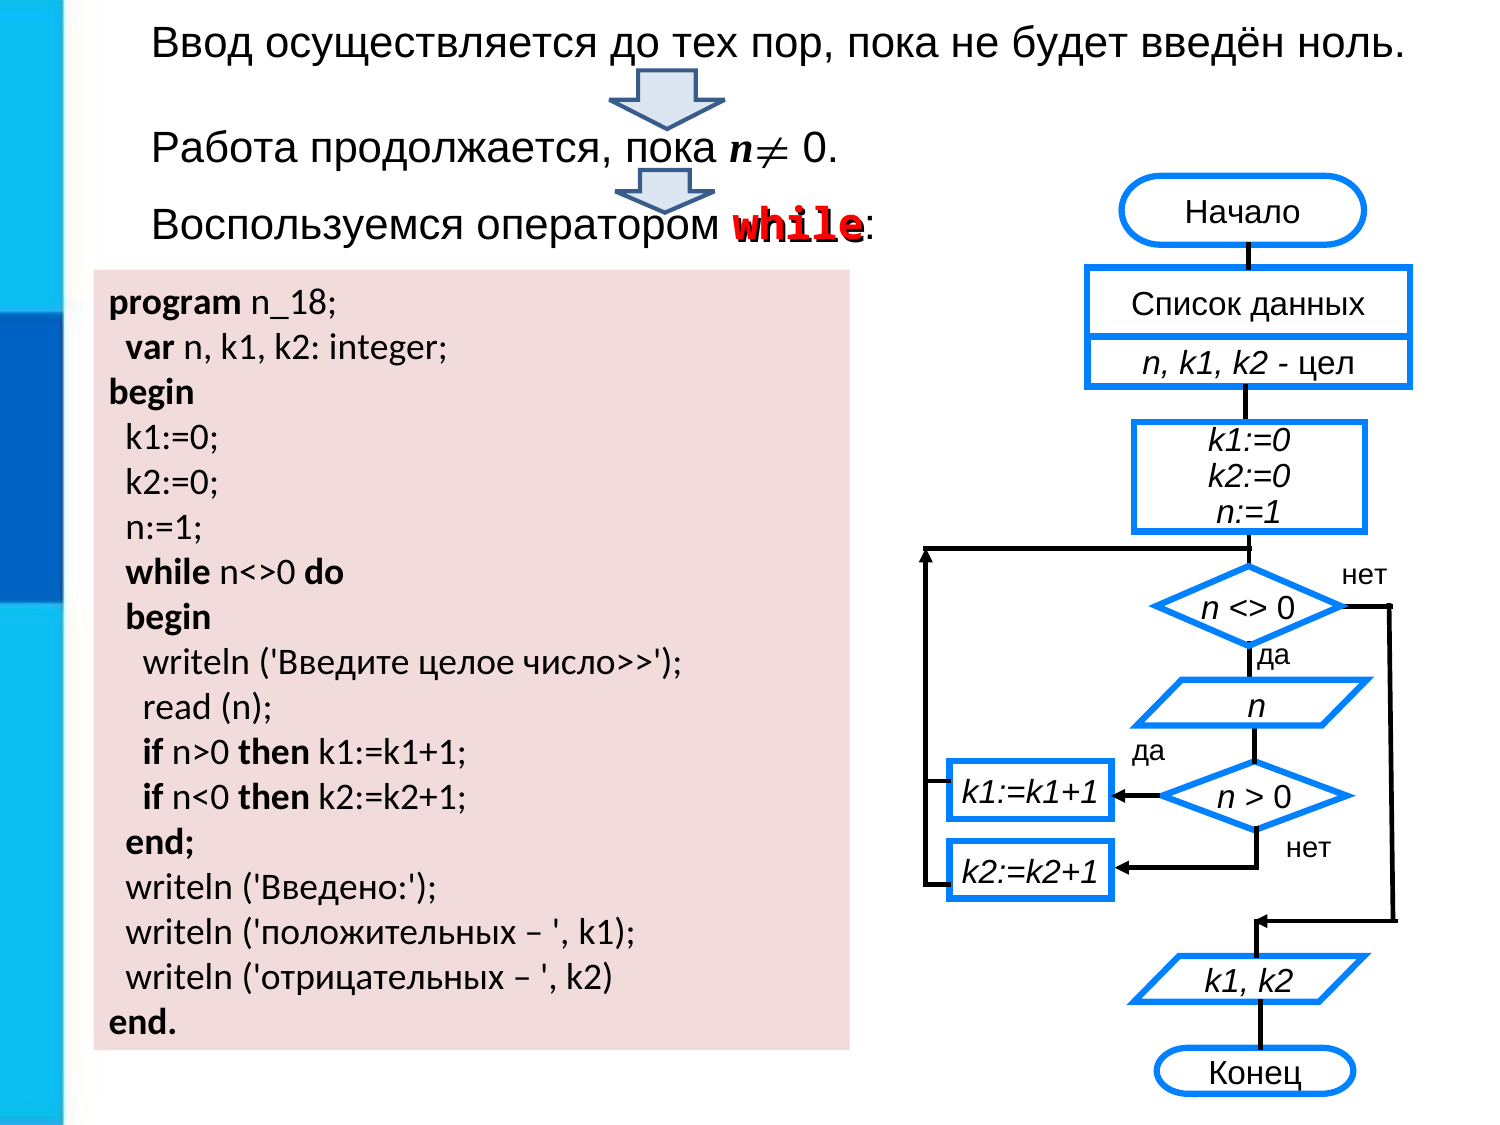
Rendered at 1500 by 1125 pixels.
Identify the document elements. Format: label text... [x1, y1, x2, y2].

text_box нет [1324, 554, 1406, 599]
text_box нет [1268, 827, 1350, 872]
text_box Ввод осуществляется до тех пор, пока не будет введён ноль. Работа продолжается, пока n 0. Воспользуемся оператором while: [76, 5, 1447, 257]
text_box k1, k2 [1133, 956, 1365, 1002]
text_box k2:=k2+1 [949, 840, 1112, 899]
text_box Начало [1121, 175, 1365, 245]
text_box [609, 70, 725, 130]
text_box n > 0 [1162, 762, 1347, 830]
picture [0, 0, 1500, 1125]
text_box да [1108, 730, 1190, 774]
text_box n [1136, 679, 1367, 726]
text_box [615, 169, 715, 213]
text_box Конец [1156, 1047, 1354, 1094]
chart [744, 129, 792, 178]
text_box n <> 0 [1156, 566, 1341, 646]
text_box program n_18; var n, k1, k2: integer; begin k1:=0; k2:=0; n:=1; while n<>0 do begin writeln ('Введите целое число>>'); read (n); if n>0 then k1:=k1+1; if n<0 then k2:=k2+1; end; writeln ('Введено:'); writeln ('положительных – ', k1); writeln ('отрицательных – ', k2) end. [93, 269, 850, 1051]
text_box n, k1, k2 - цел [1087, 336, 1411, 387]
text_box k1:=k1+1 [949, 761, 1112, 819]
text_box Список данных [1086, 267, 1410, 337]
text_box k1:=0 k2:=0 n:=1 [1133, 421, 1365, 532]
text_box да [1233, 634, 1315, 678]
